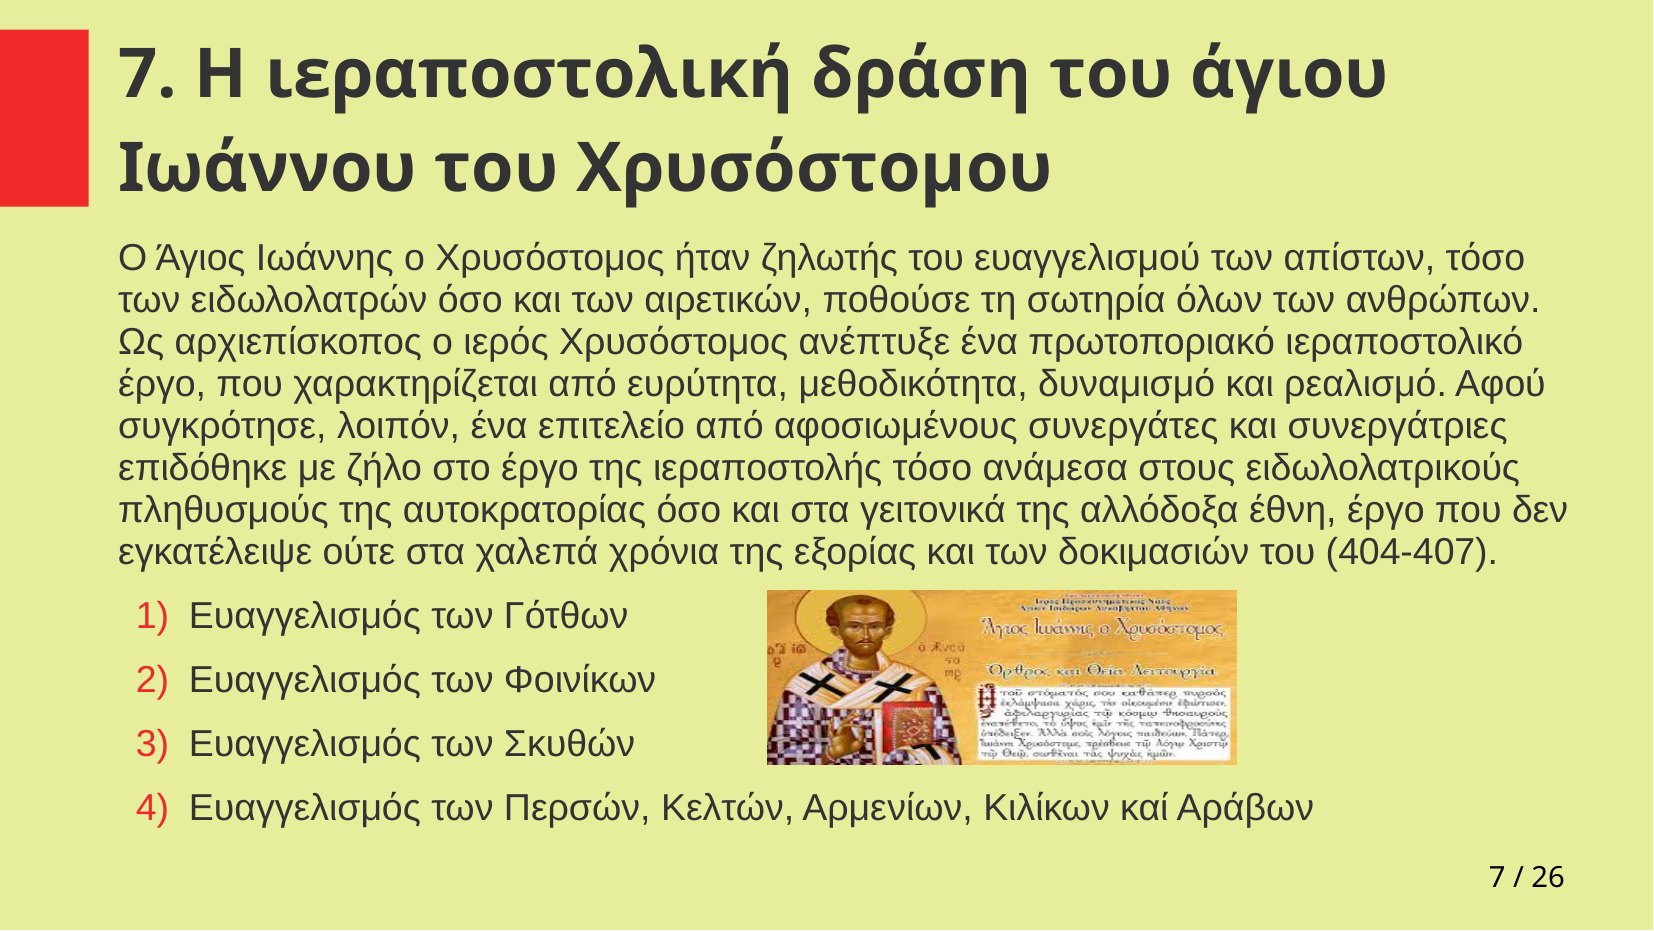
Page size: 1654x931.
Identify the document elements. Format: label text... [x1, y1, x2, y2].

title 7. Η ιεραποστολική δράση του άγιου Ιωάννου του Χρυσόστομου [118, 21, 1595, 216]
list Ο Άγιος Ιωάννης ο Χρυσόστομος ήταν ζηλωτής του ευαγγελισμού των απίστων, τόσο των ειδωλολατρών όσο και των αιρετικών, ποθούσε τη σωτηρία όλων των ανθρώπων. Ως αρχιεπίσκοπος ο ιερός Χρυσόστομος ανέπτυξε ένα πρωτοποριακό ιεραποστολικό έργο, που χαρακτηρίζεται από ευρύτητα, μεθοδικότητα, δυναμισμό και ρεαλισμό. Αφού συγκρότησε, λοιπόν, ένα επιτελείο από αφοσιωμένους συνεργάτες και συνεργάτριες επιδόθηκε με ζήλο στο έργο της ιεραποστολής τόσο ανάμεσα στους ειδωλολατρικούς πληθυσμούς της αυτοκρατορίας όσο και στα γειτονικά της αλλόδοξα έθνη, έργο που δεν εγκατέλειψε ούτε στα χαλεπά χρόνια της εξορίας και των δοκιμασιών του (404-407). Ευαγγελισμός των Γότθων Ευαγγελισμός των Φοινίκων Ευαγγελισμός των Σκυθών Ευαγγελισμός των Περσών, Κελτών, Αρμε­νίων, Κιλίκων καί Αράβων [118, 236, 1595, 886]
picture [767, 590, 1237, 765]
